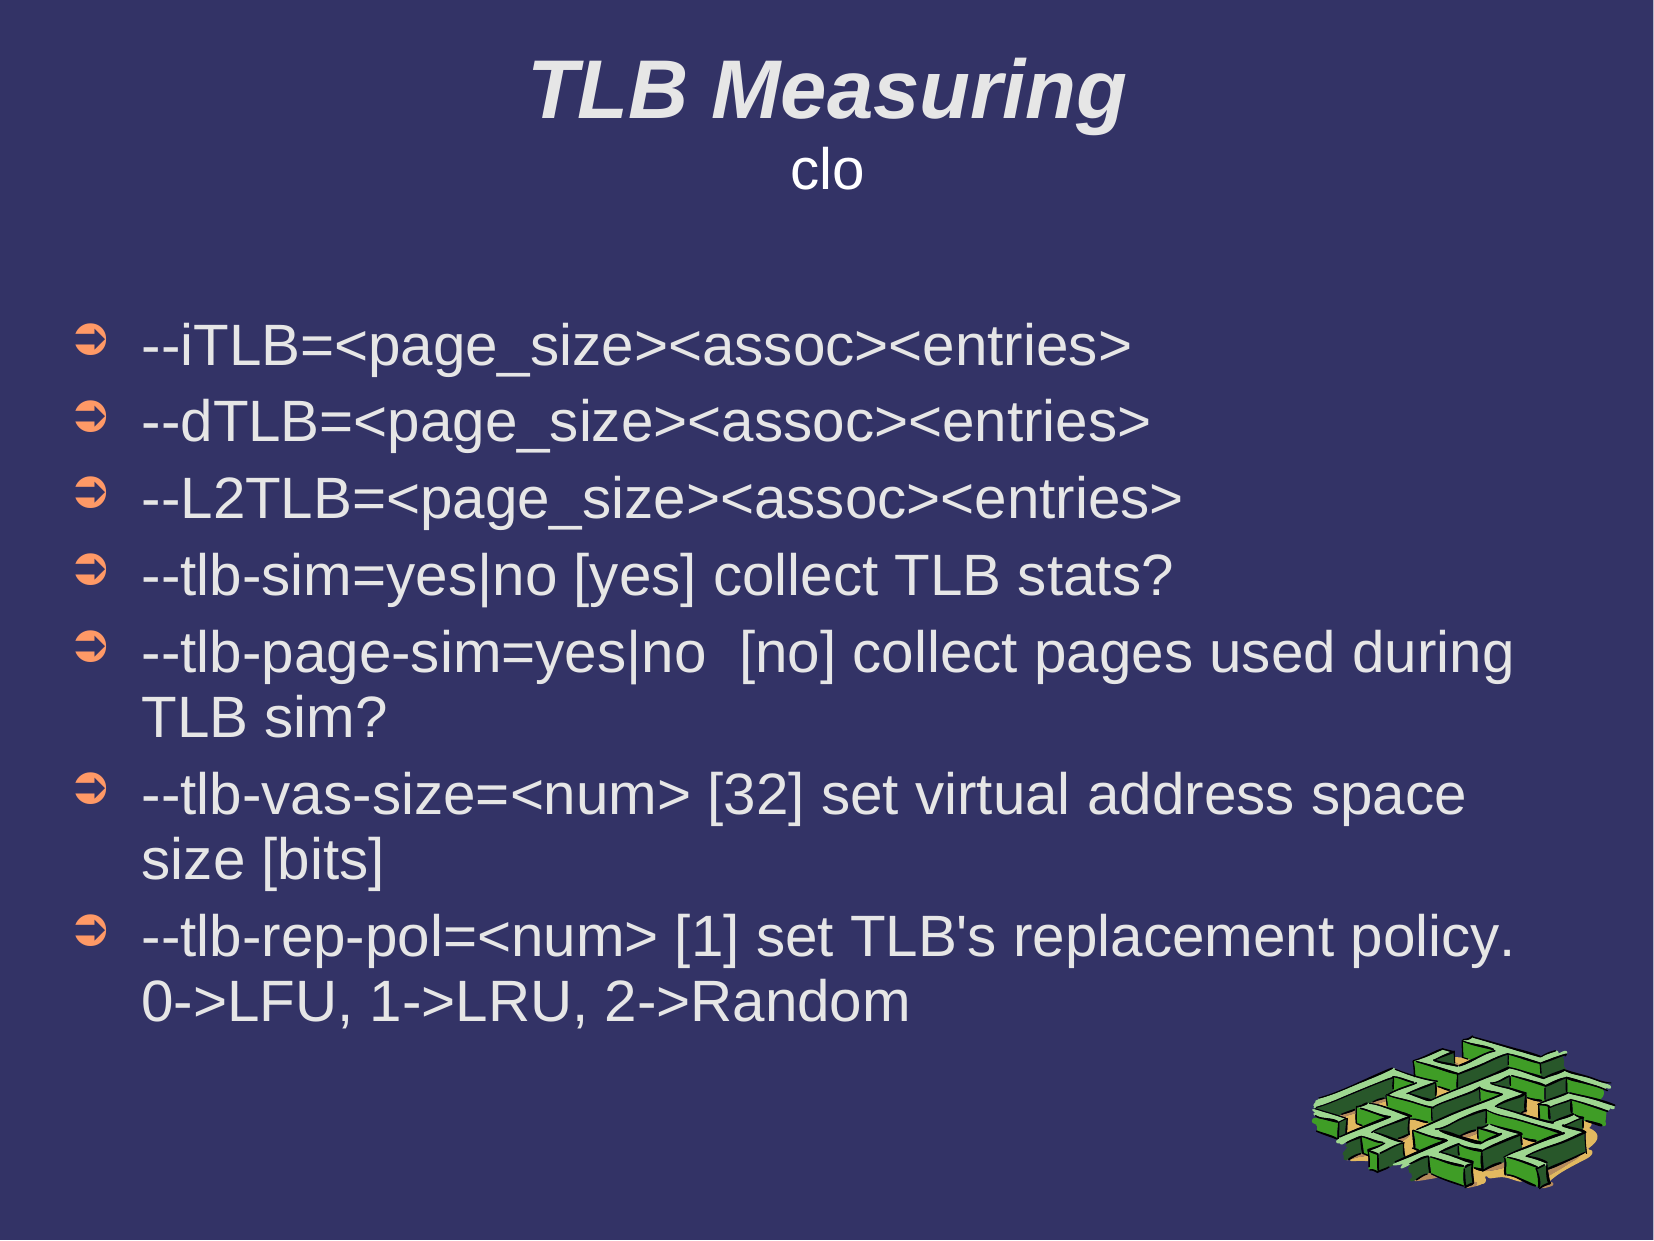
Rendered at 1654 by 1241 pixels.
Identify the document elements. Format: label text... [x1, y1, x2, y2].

title TLB Measuring clo [121, 19, 1534, 227]
list --iTLB=<page_size><assoc><entries> --dTLB=<page_size><assoc><entries> --L2TLB=<page_size><assoc><entries> --tlb-sim=yes|no [yes] collect TLB stats? --tlb-page-sim=yes|no [no] collect pages used during TLB sim? --tlb-vas-size=<num> [32] set virtual address space size [bits] --tlb-rep-pol=<num> [1] set TLB's replacement policy. 0->LFU, 1->LRU, 2->Random [59, 312, 1583, 1146]
